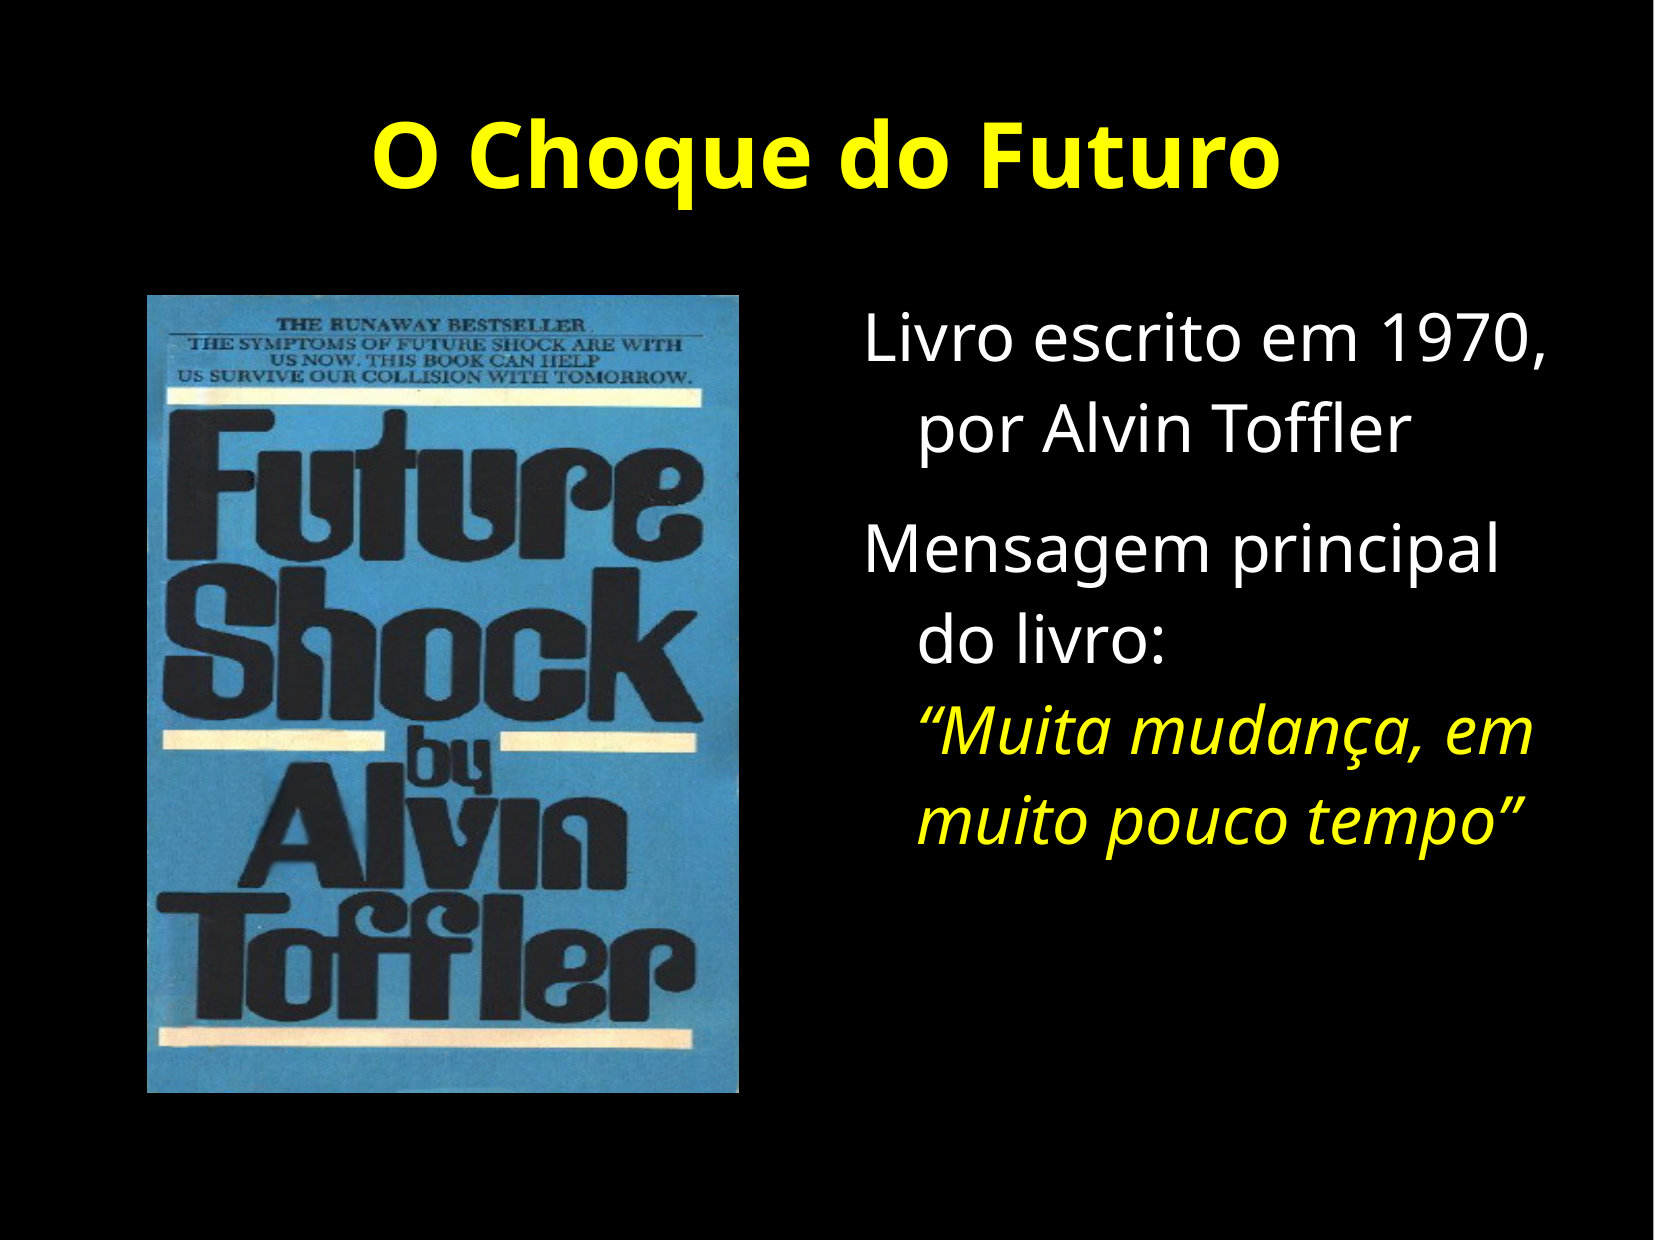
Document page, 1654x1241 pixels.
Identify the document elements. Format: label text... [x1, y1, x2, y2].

list Livro escrito em 1970, por Alvin Toffler Mensagem principal do livro: “Muita mudança, em muito pouco tempo” [845, 290, 1572, 1094]
picture [147, 295, 739, 1093]
title O Choque do Futuro [82, 49, 1571, 257]
